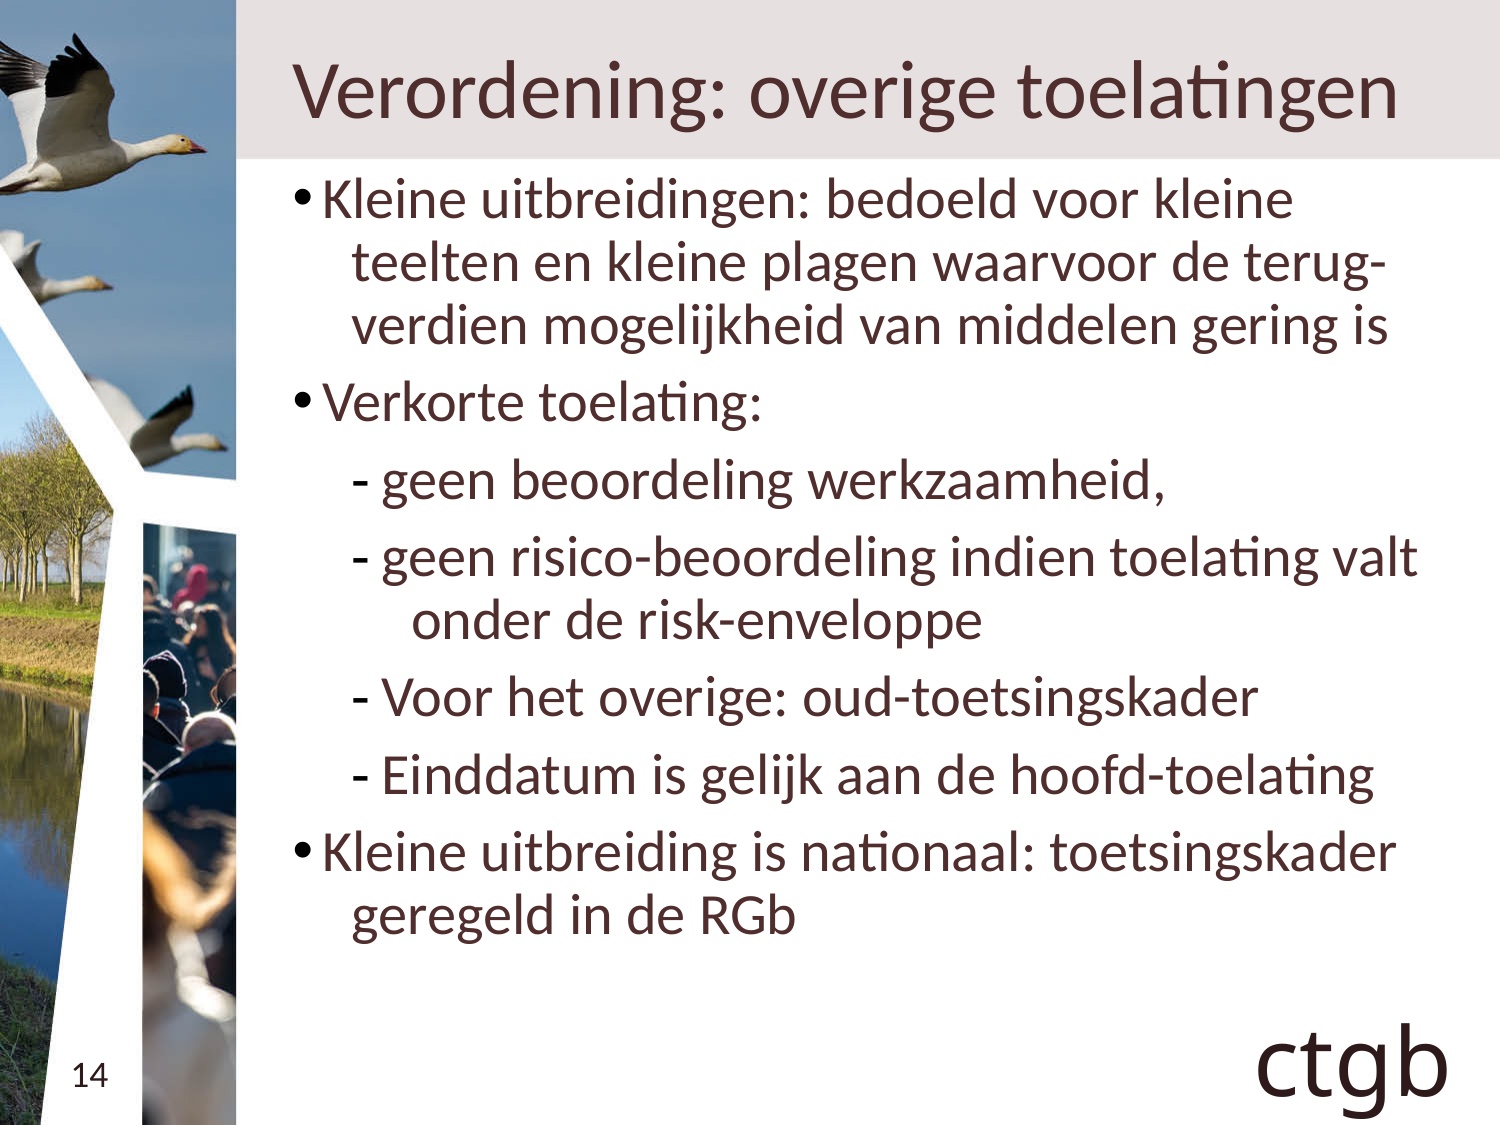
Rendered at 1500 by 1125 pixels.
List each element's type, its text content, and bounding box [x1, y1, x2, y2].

title Verordening: overige toelatingen [277, 10, 1459, 160]
list Kleine uitbreidingen: bedoeld voor kleine teelten en kleine plagen waarvoor de terug-verdien mogelijkheid van middelen gering is Verkorte toelating: geen beoordeling werkzaamheid, geen risico-beoordeling indien toelating valt onder de risk-enveloppe Voor het overige: oud-toetsingskader Einddatum is gelijk aan de hoofd-toelating Kleine uitbreiding is nationaal: toetsingskader geregeld in de RGb [277, 160, 1459, 1012]
